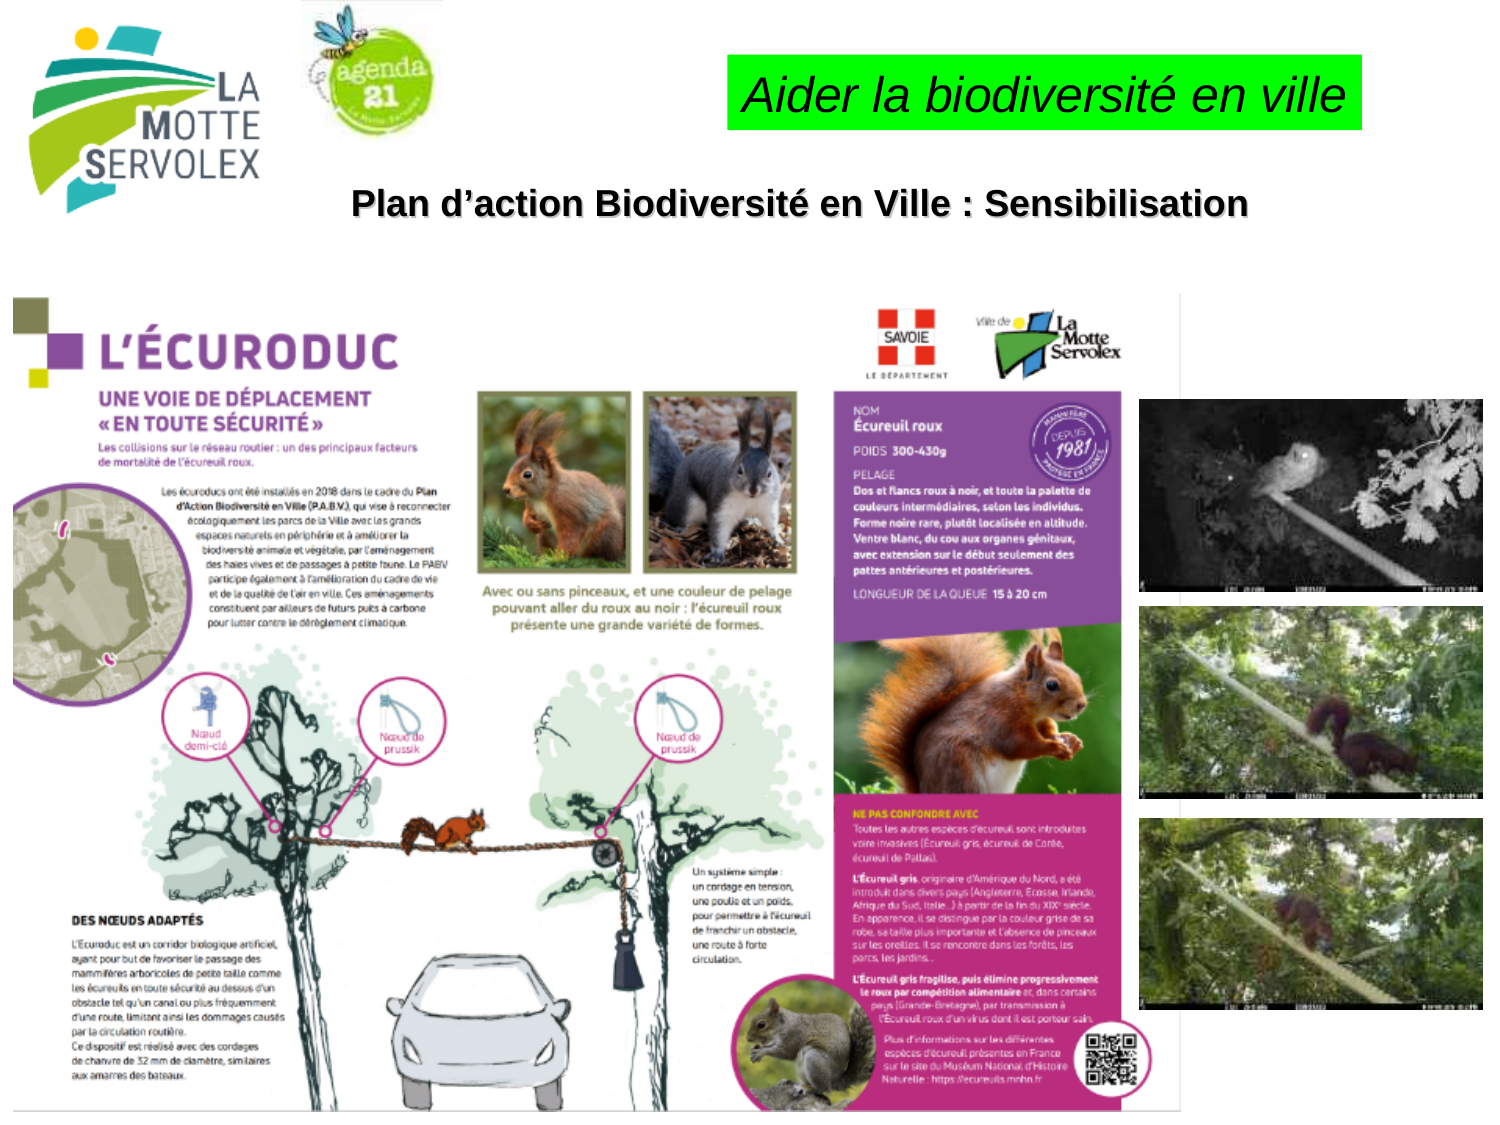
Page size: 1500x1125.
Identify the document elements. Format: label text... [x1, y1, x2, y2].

picture [11, 8, 278, 232]
text_box Aider la biodiversité en ville [727, 54, 1362, 131]
text_box Plan d’action Biodiversité en Ville : Sensibilisation [336, 171, 1266, 233]
picture [13, 0, 1500, 1125]
picture [301, 0, 443, 142]
